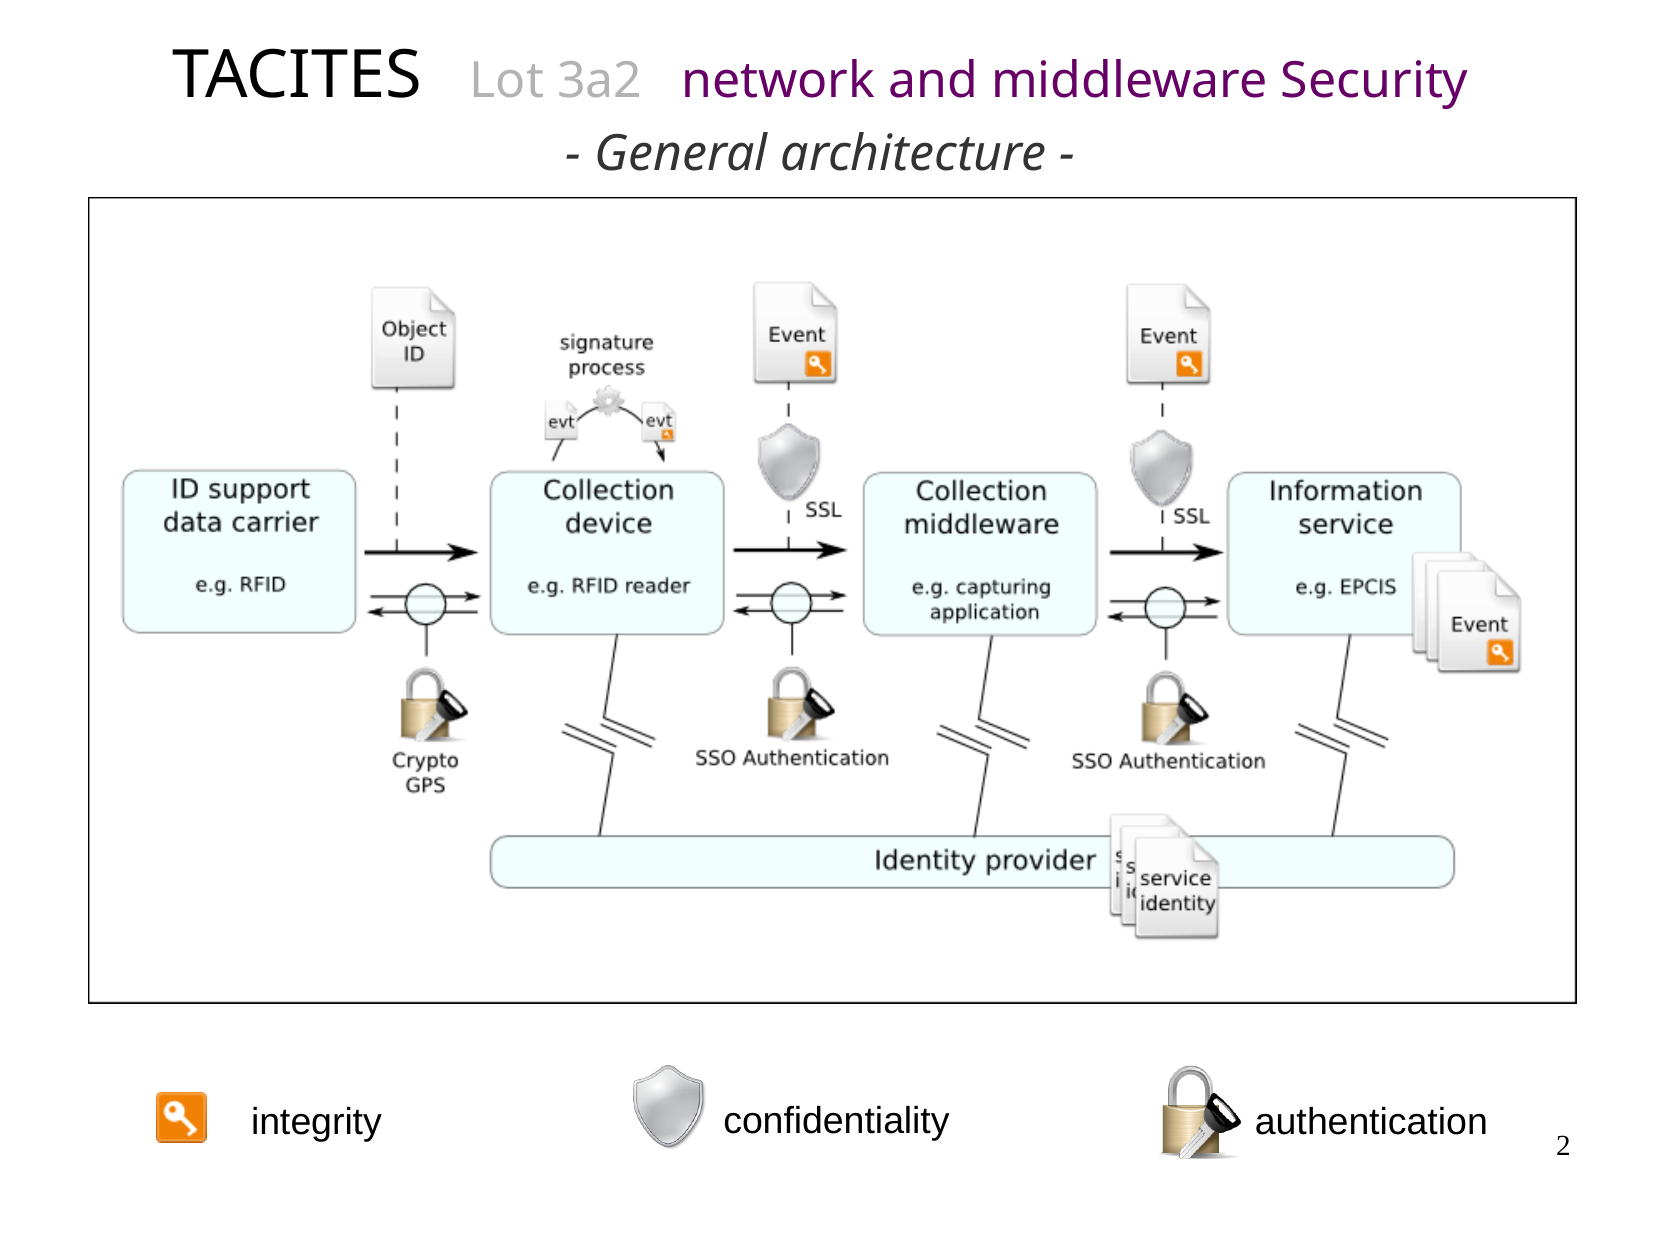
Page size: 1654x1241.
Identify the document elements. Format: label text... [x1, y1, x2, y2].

picture [620, 1062, 716, 1152]
picture [88, 197, 1577, 1004]
text_box integrity [236, 1093, 562, 1152]
title TACITES Lot 3a2 network and middleware Security - General architecture - [76, 0, 1565, 212]
picture [156, 1092, 207, 1143]
text_box authentication [1240, 1093, 1654, 1152]
picture [1151, 1062, 1241, 1159]
text_box confidentiality [708, 1092, 1034, 1151]
